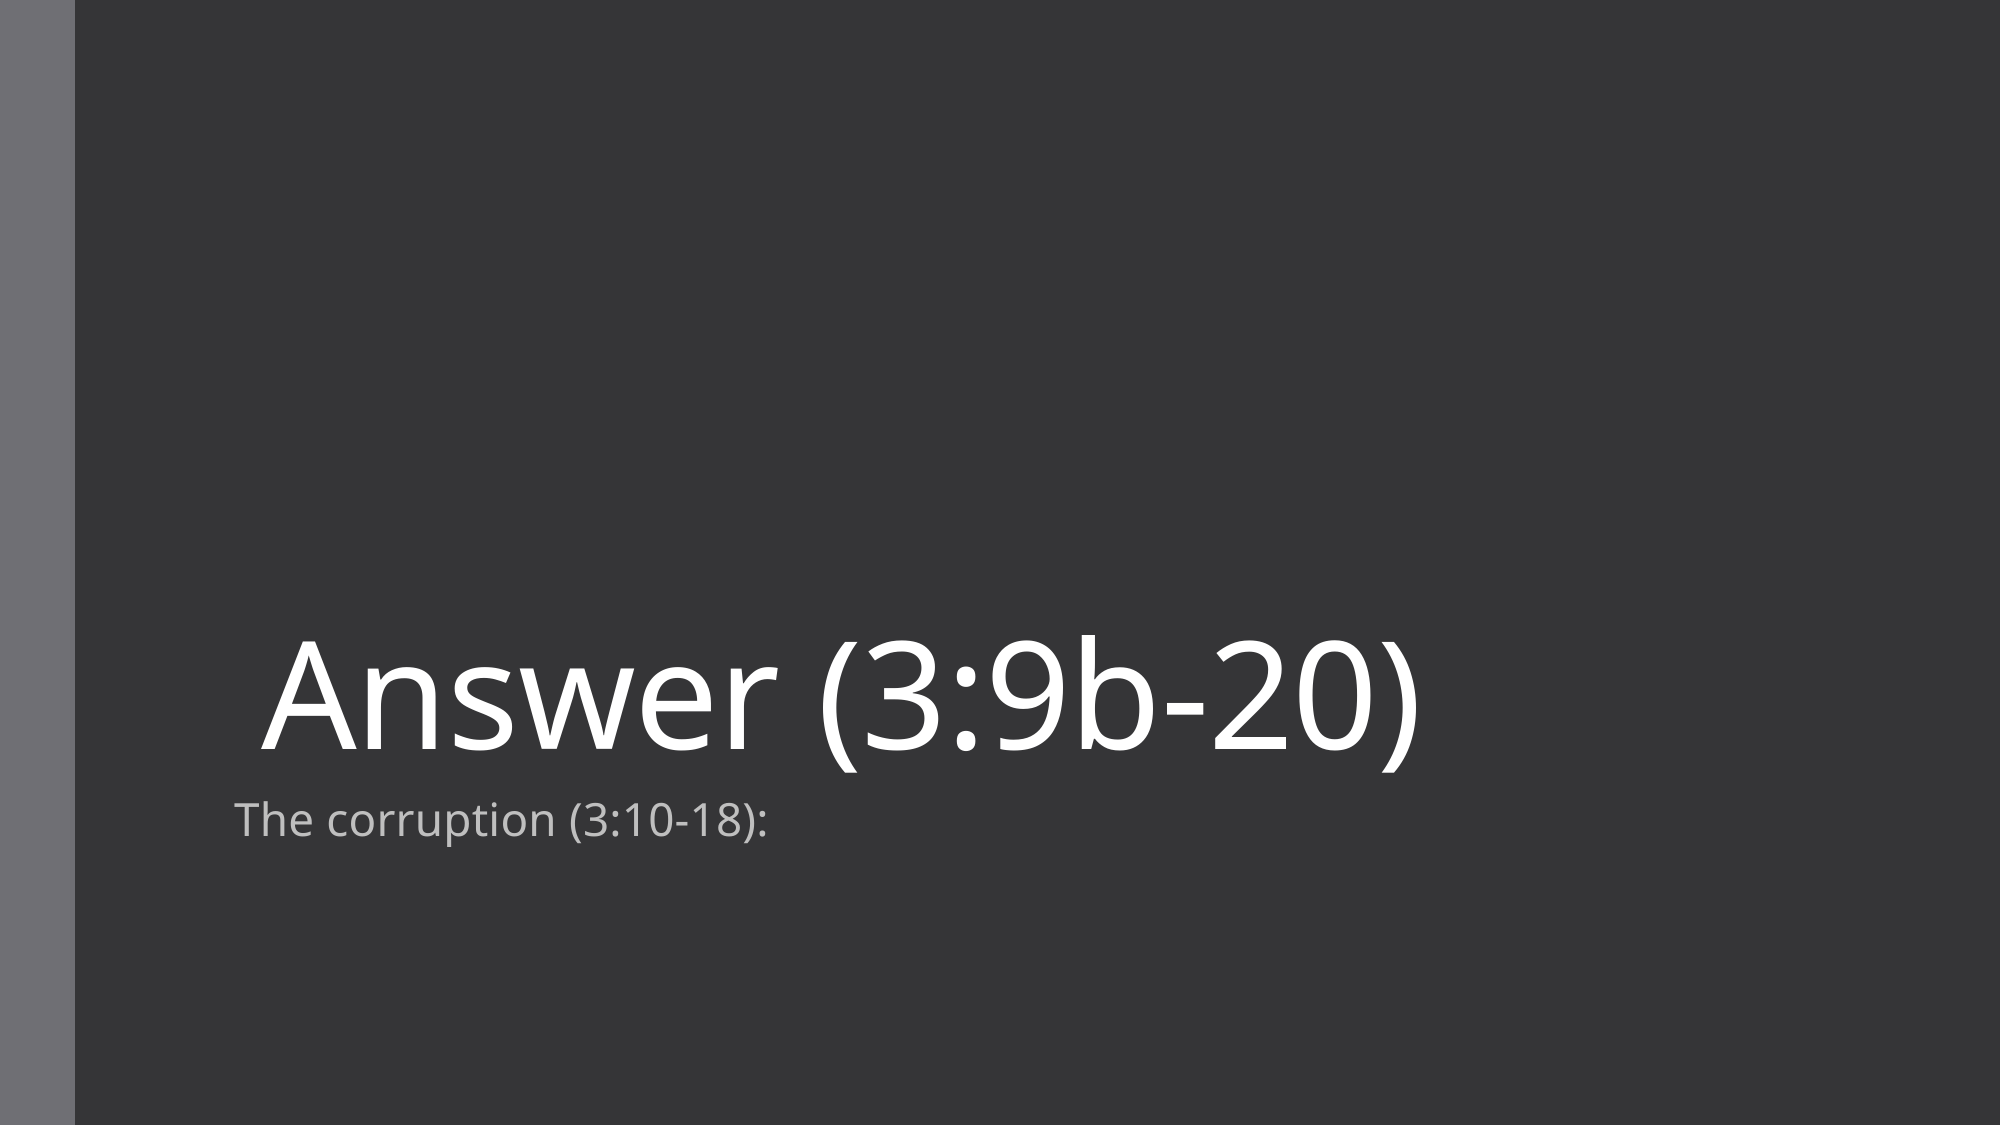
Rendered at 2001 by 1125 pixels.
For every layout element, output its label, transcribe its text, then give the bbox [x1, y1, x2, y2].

title Answer (3:9b-20) [206, 124, 1752, 787]
subtitle The corruption (3:10-18): [206, 787, 1752, 1066]
